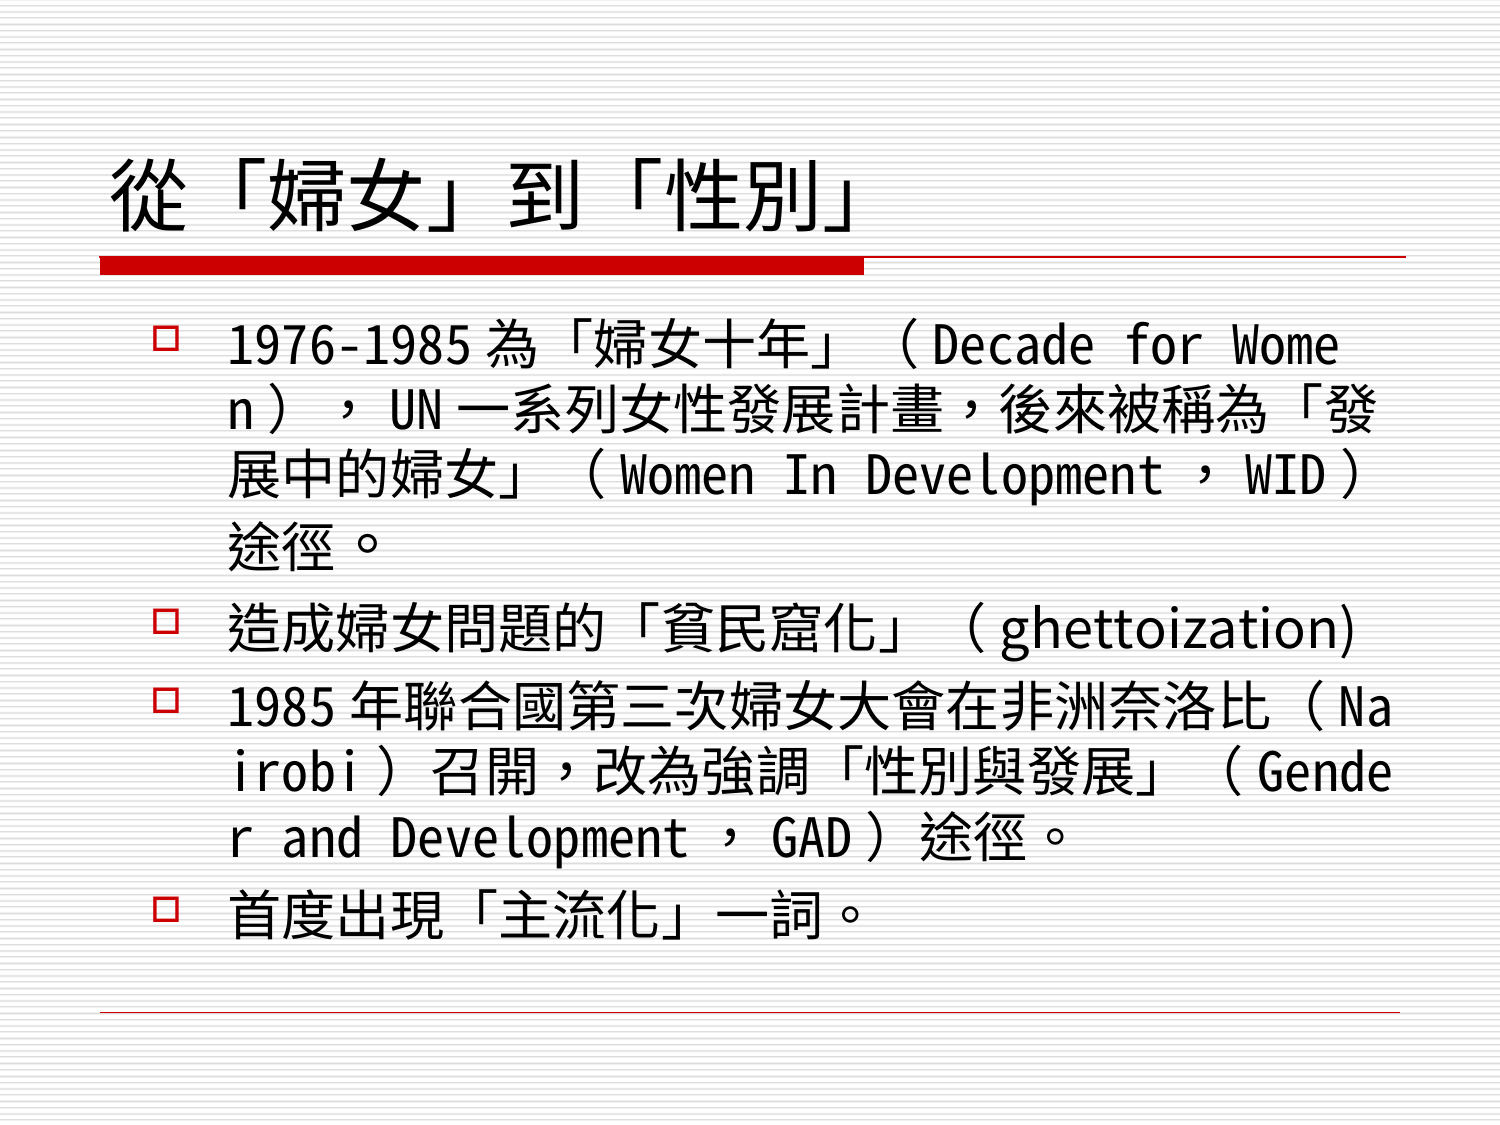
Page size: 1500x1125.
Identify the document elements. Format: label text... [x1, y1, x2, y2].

picture [0, 0, 1500, 1125]
list 1976-1985為「婦女十年」（Decade for Women），UN一系列女性發展計畫，後來被稱為「發展中的婦女」（Women In Development，WID）途徑。 造成婦女問題的「貧民窟化」（ghettoization) 1985年聯合國第三次婦女大會在非洲奈洛比（Nairobi）召開，改為強調「性別與發展」（Gender and Development，GAD）途徑。 首度出現「主流化」一詞。 [135, 302, 1411, 978]
title 從「婦女」到「性別」 [94, 138, 1405, 237]
